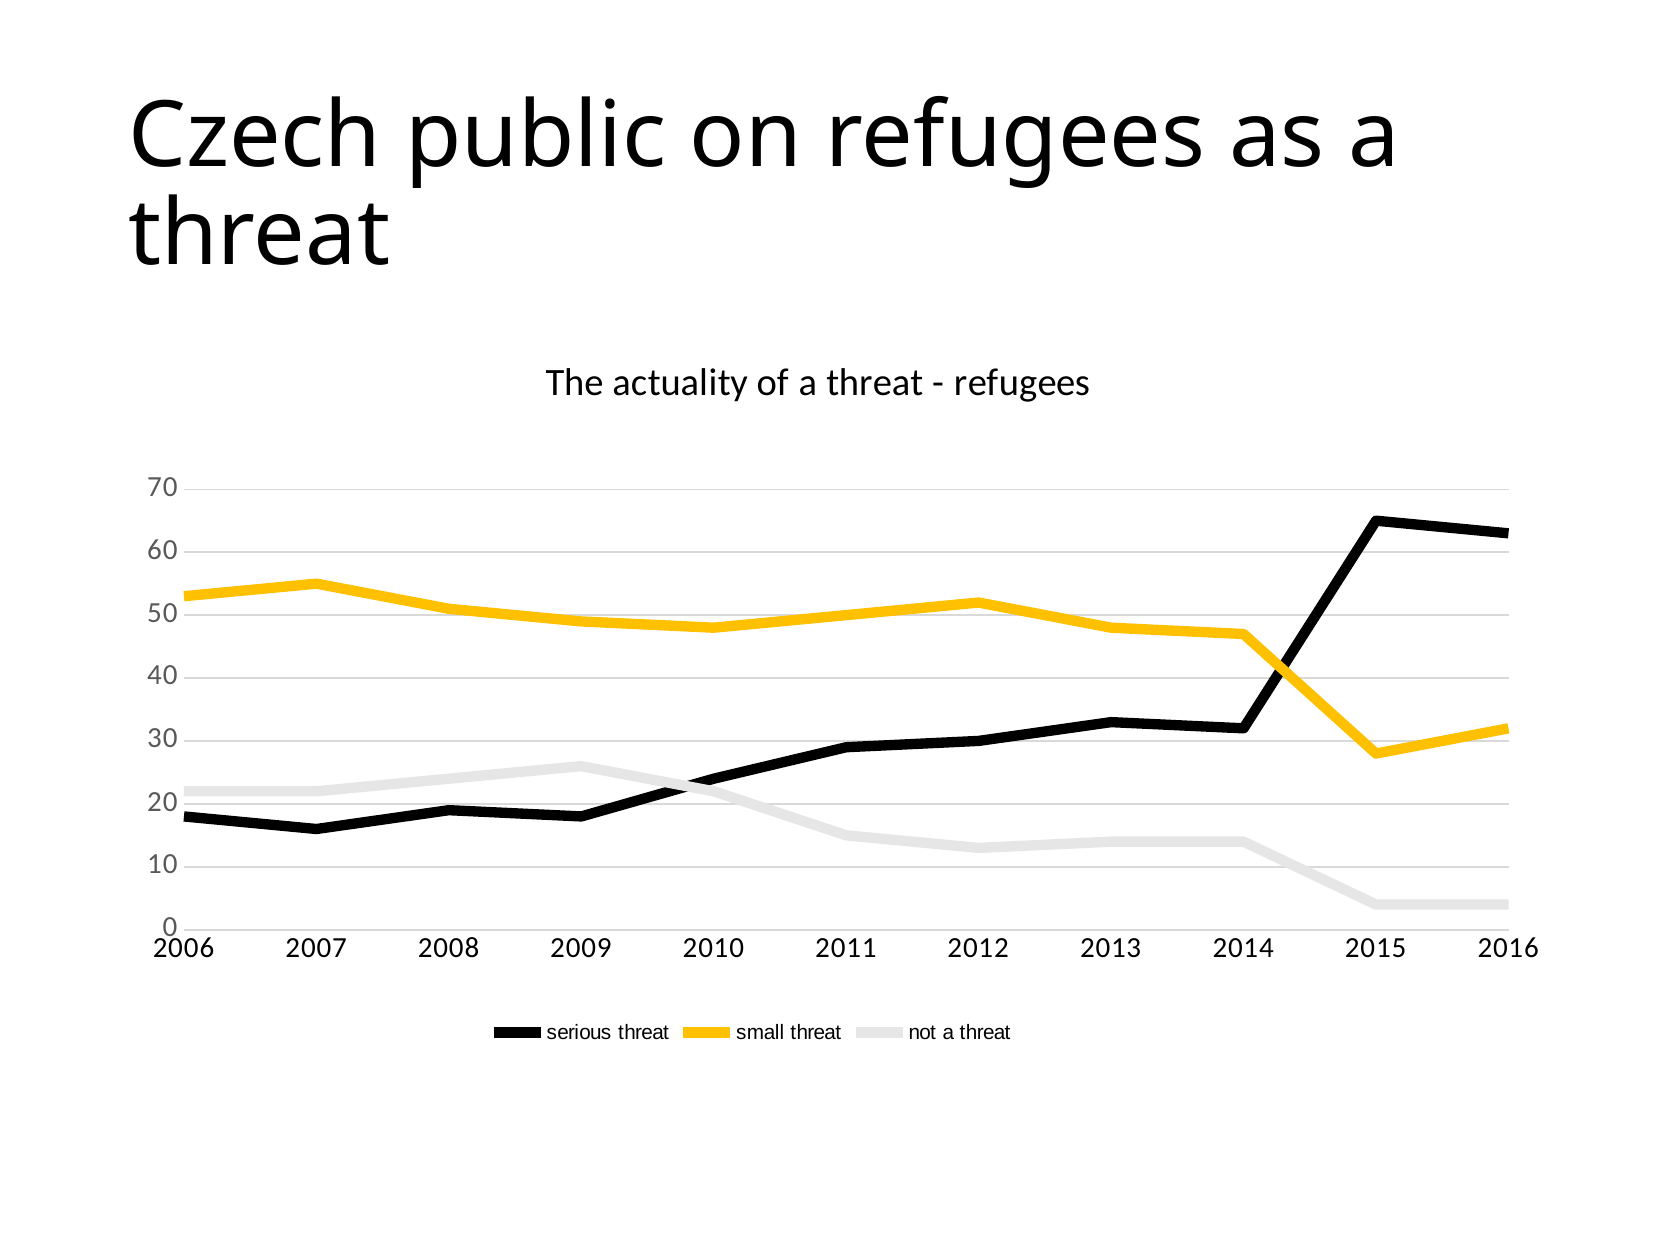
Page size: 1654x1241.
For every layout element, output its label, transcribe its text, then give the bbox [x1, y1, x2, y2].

text_box Czech public on refugees as a threat [113, 65, 1540, 306]
chart [113, 330, 1540, 1117]
